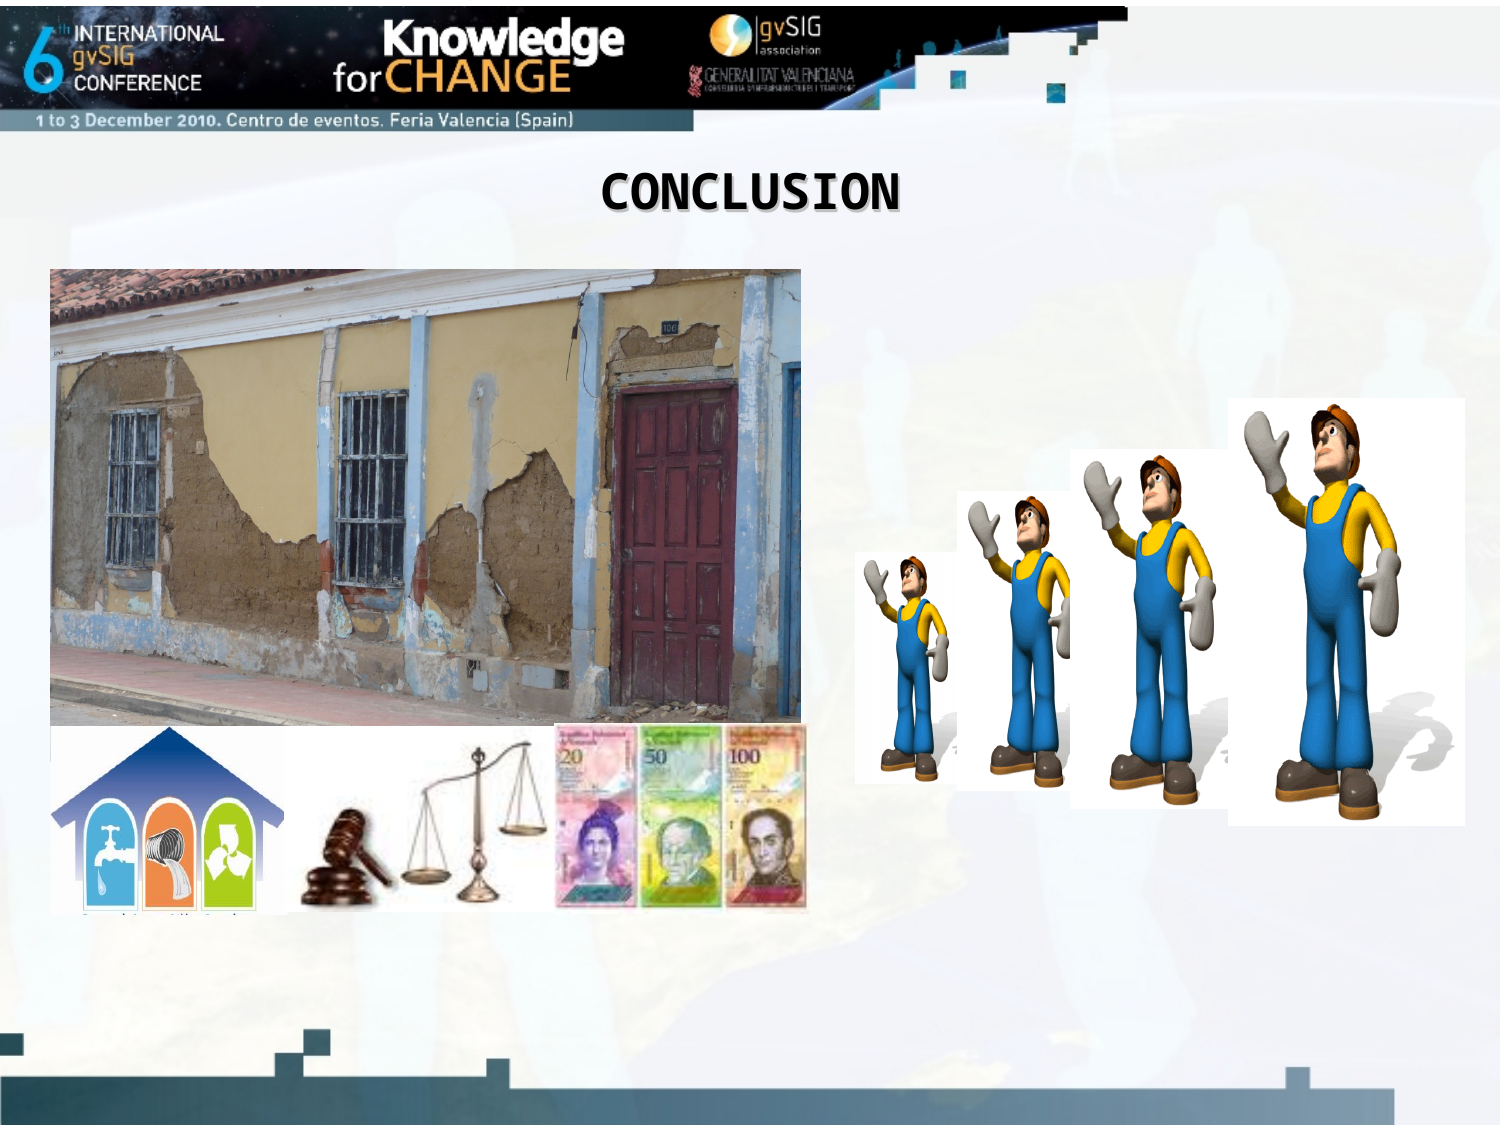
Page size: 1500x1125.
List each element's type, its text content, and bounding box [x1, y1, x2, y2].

picture [0, 6, 1500, 1125]
text_box CONCLUSION [175, 152, 1325, 228]
